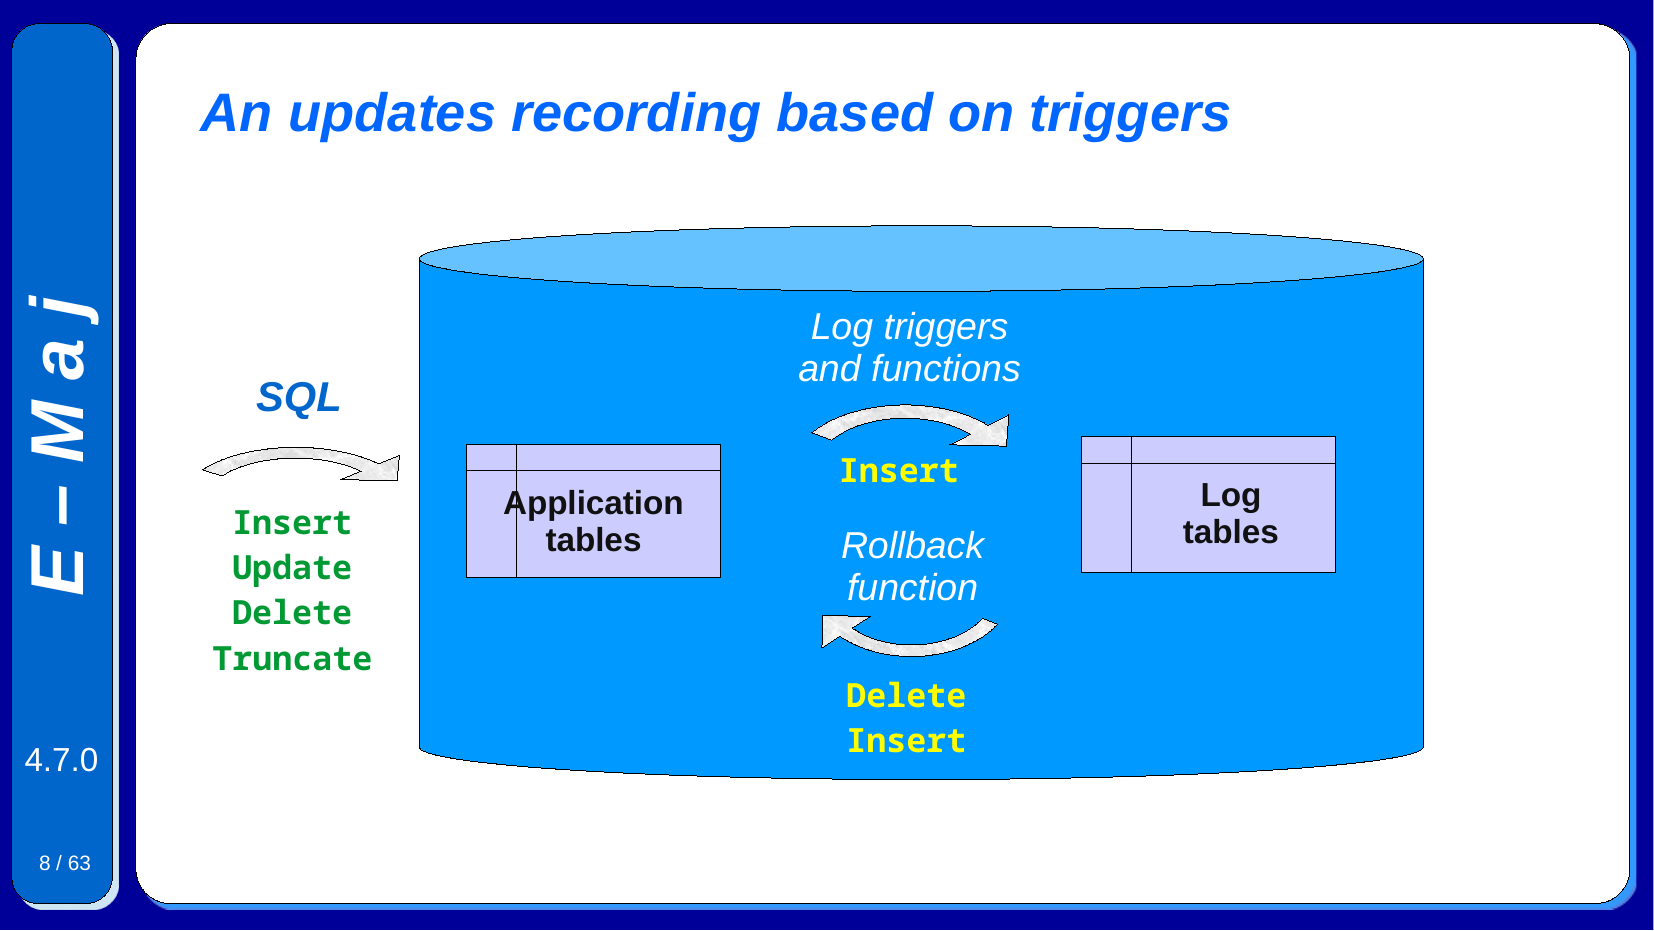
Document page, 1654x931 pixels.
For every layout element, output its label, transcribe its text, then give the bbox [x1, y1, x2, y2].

text_box Application tables [448, 476, 739, 569]
text_box Insert [817, 439, 981, 494]
text_box [419, 260, 1424, 780]
list For actions like: rename the table, change its schema, add/drop/rename a column, change a column type The log table structure is impacted 3 steps Remove the table from its tables group ALTER TABLE Add the table into its tables group Constraint: an E-Maj rollback to a prior mark will not be able to go beyond the structure change Idem to rename a sequence of change its schema [419, 225, 1424, 292]
text_box Log triggers and functions [761, 298, 1058, 398]
text_box Log tables [1138, 468, 1323, 561]
text_box [202, 447, 400, 481]
text_box Delete Insert [802, 664, 1010, 759]
text_box Rollback function [755, 516, 1070, 616]
title An updates recording based on triggers [200, 34, 1575, 191]
text_box SQL [194, 366, 404, 428]
text_box Insert Update Delete Truncate [183, 491, 402, 661]
